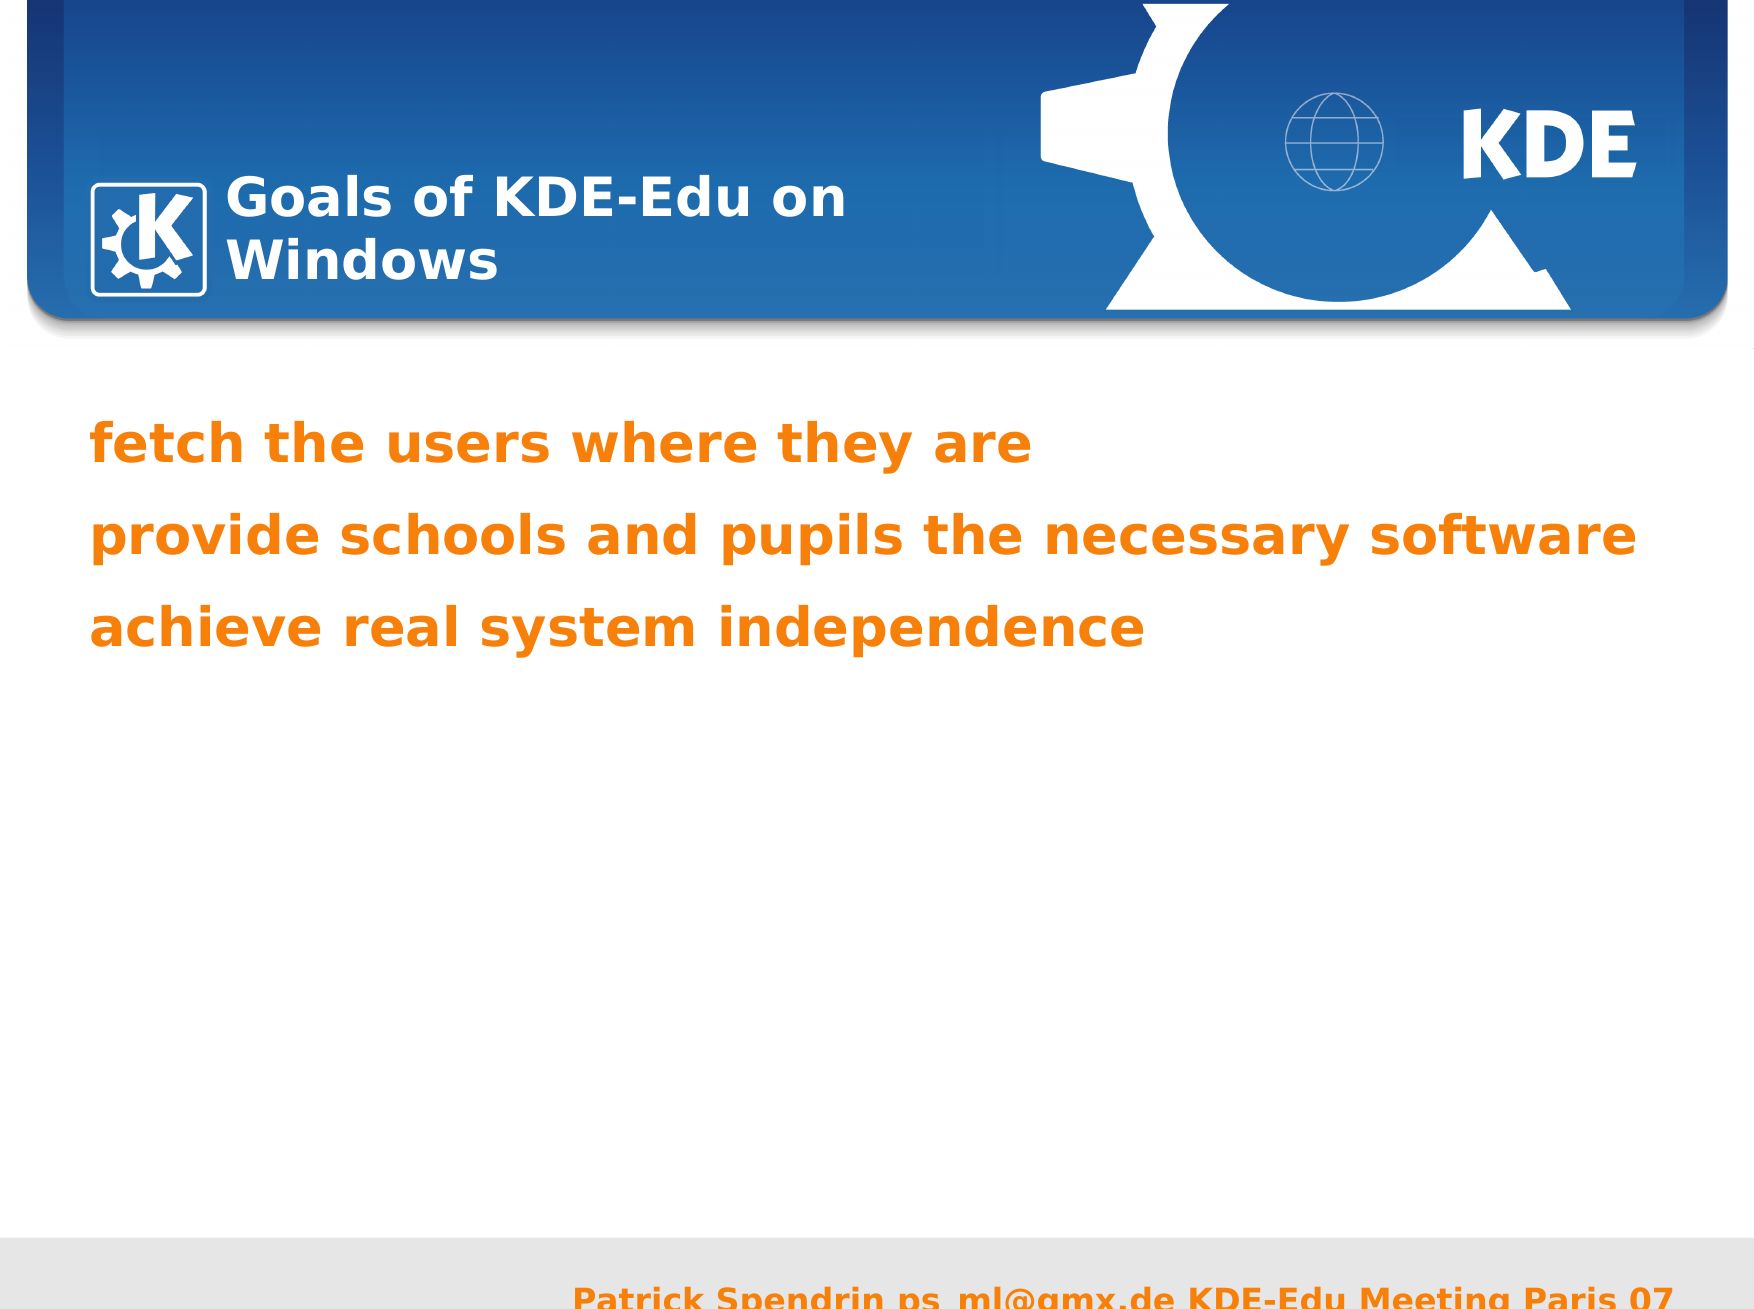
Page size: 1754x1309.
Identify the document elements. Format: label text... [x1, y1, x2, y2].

title Goals of KDE-Edu on Windows [225, 166, 1126, 293]
list fetch the users where they are provide schools and pupils the necessary software achieve real system independence [71, 411, 1651, 1148]
picture [0, 0, 1754, 349]
